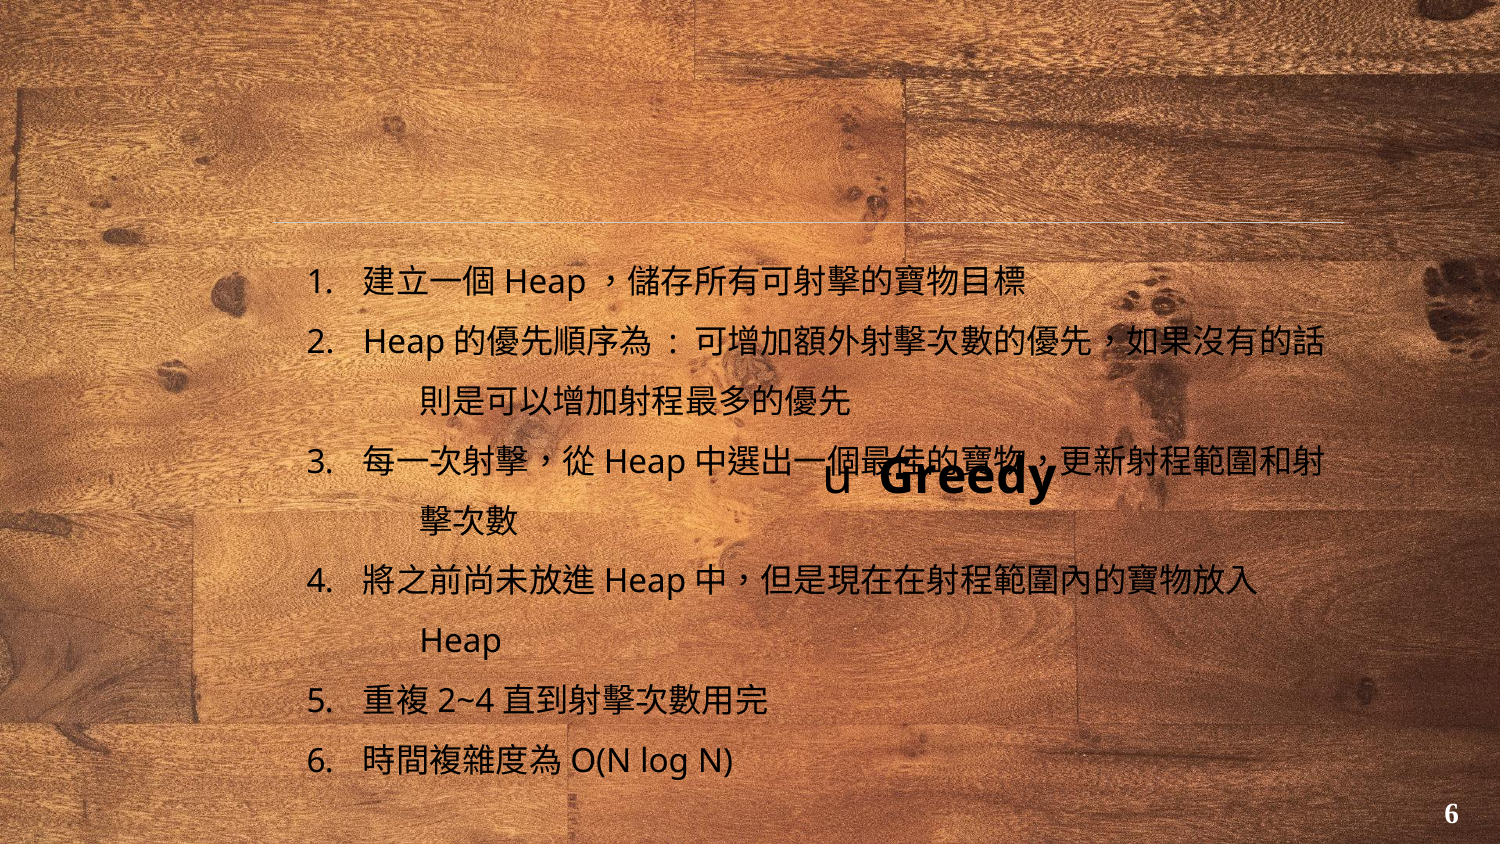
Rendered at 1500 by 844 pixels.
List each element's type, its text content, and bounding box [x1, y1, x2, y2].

title Greedy [255, 117, 1341, 233]
text_box 建立一個Heap，儲存所有可射擊的寶物目標 Heap的優先順序為 : 可增加額外射擊次數的優先，如果沒有的話則是可以增加射程最多的優先 每一次射擊，從Heap中選出一個最佳的寶物，更新射程範圍和射擊次數 將之前尚未放進Heap中，但是現在在射程範圍內的寶物放入Heap 重複2~4直到射擊次數用完 時間複雜度為O(N log N) [291, 232, 1361, 786]
slide_number 6 [1429, 779, 1500, 844]
